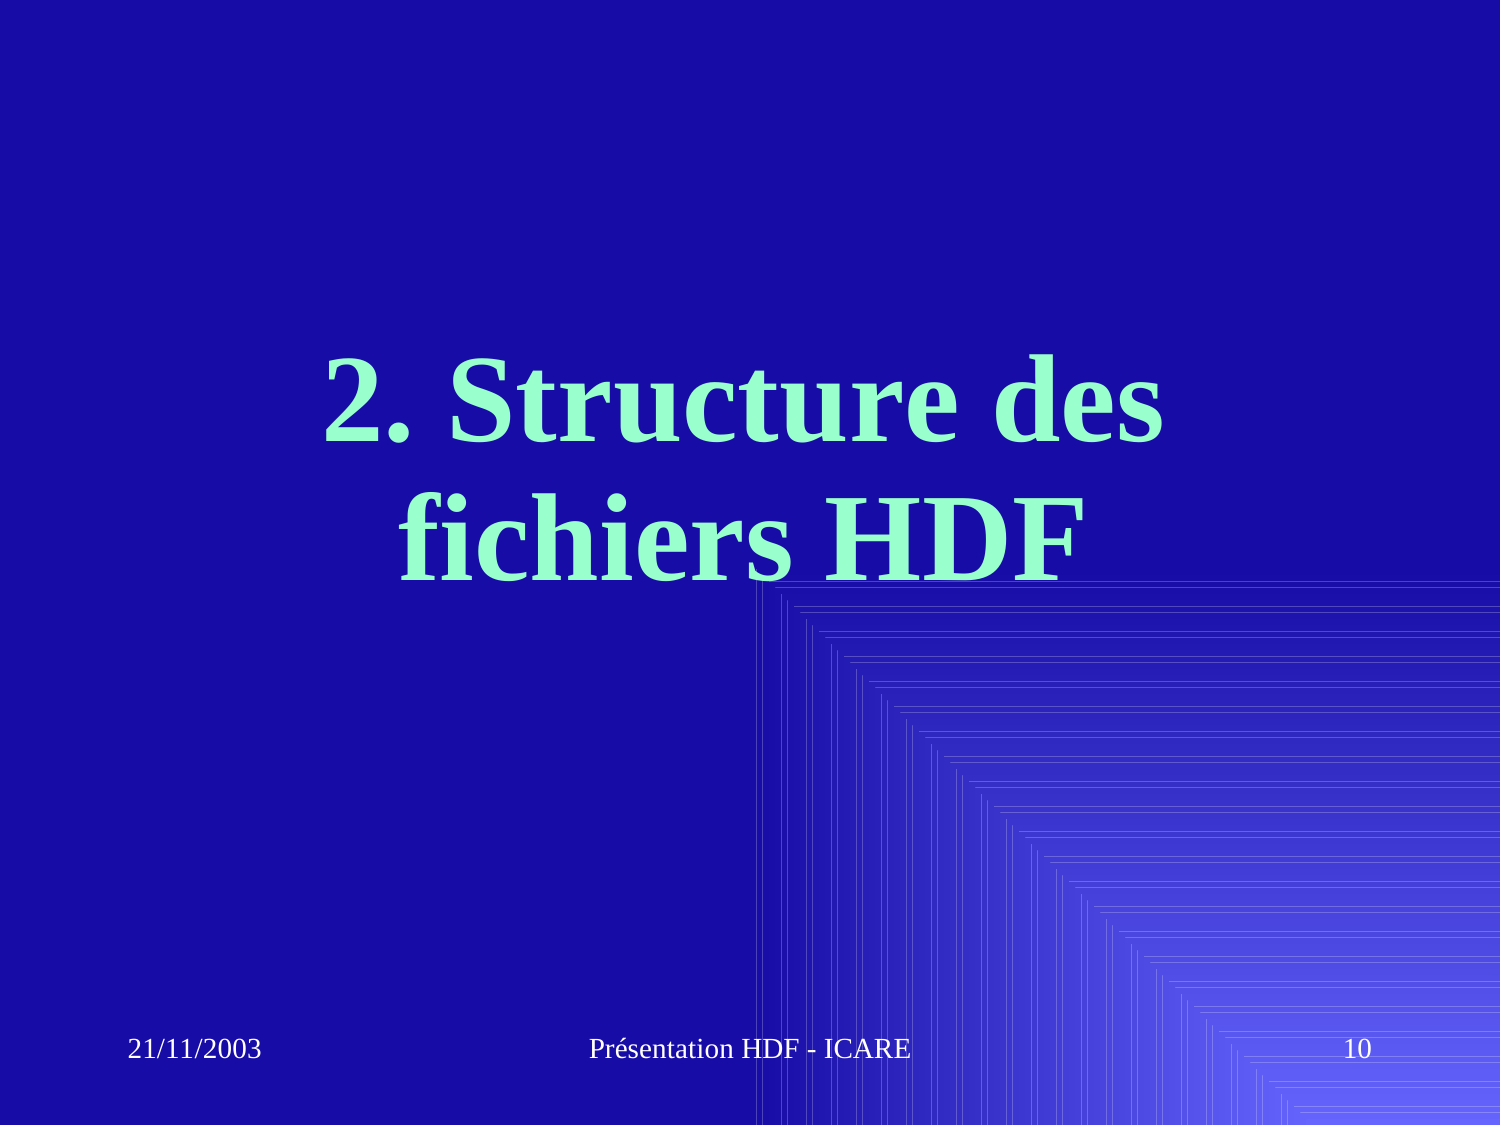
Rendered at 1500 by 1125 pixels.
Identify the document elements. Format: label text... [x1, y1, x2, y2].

title 2. Structure des fichiers HDF [112, 311, 1375, 627]
